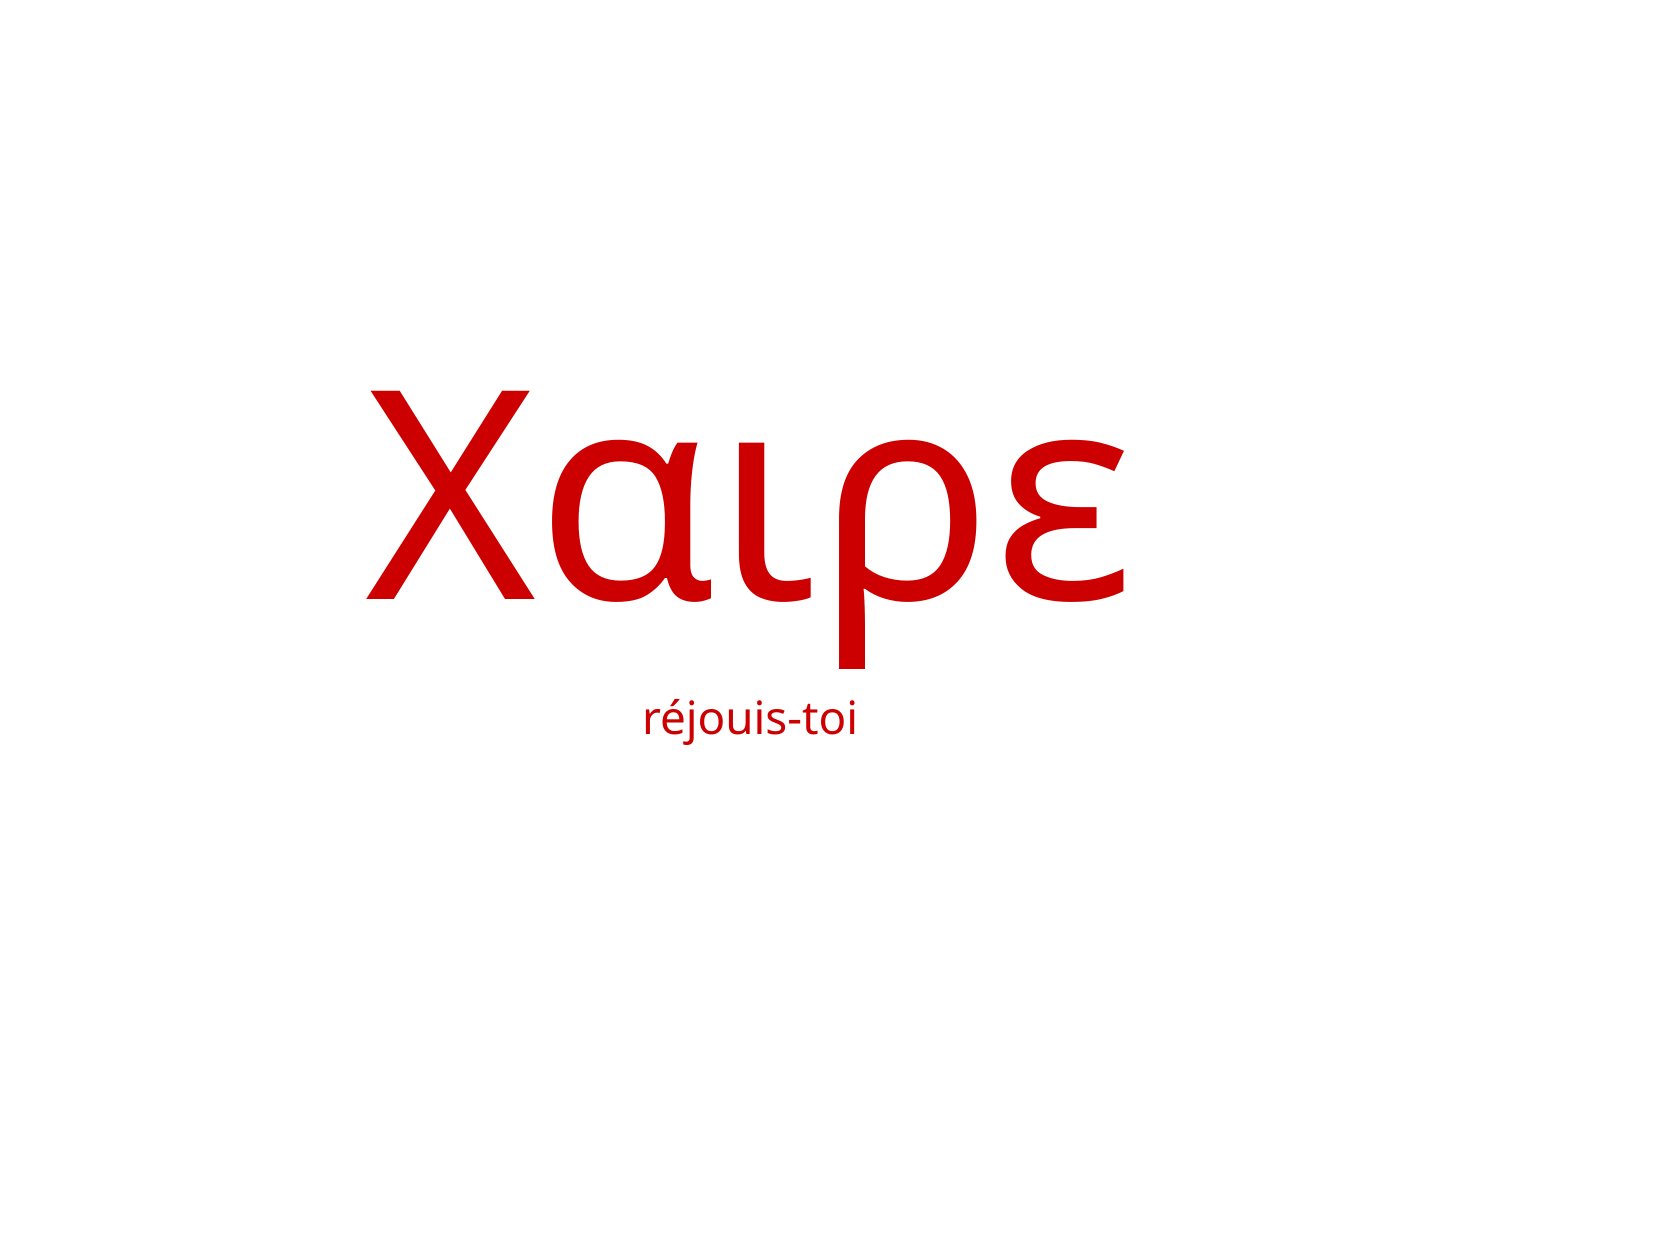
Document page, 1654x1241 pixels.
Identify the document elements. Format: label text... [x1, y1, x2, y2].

text_box Χαιρε réjouis-toi [248, 280, 1252, 1028]
